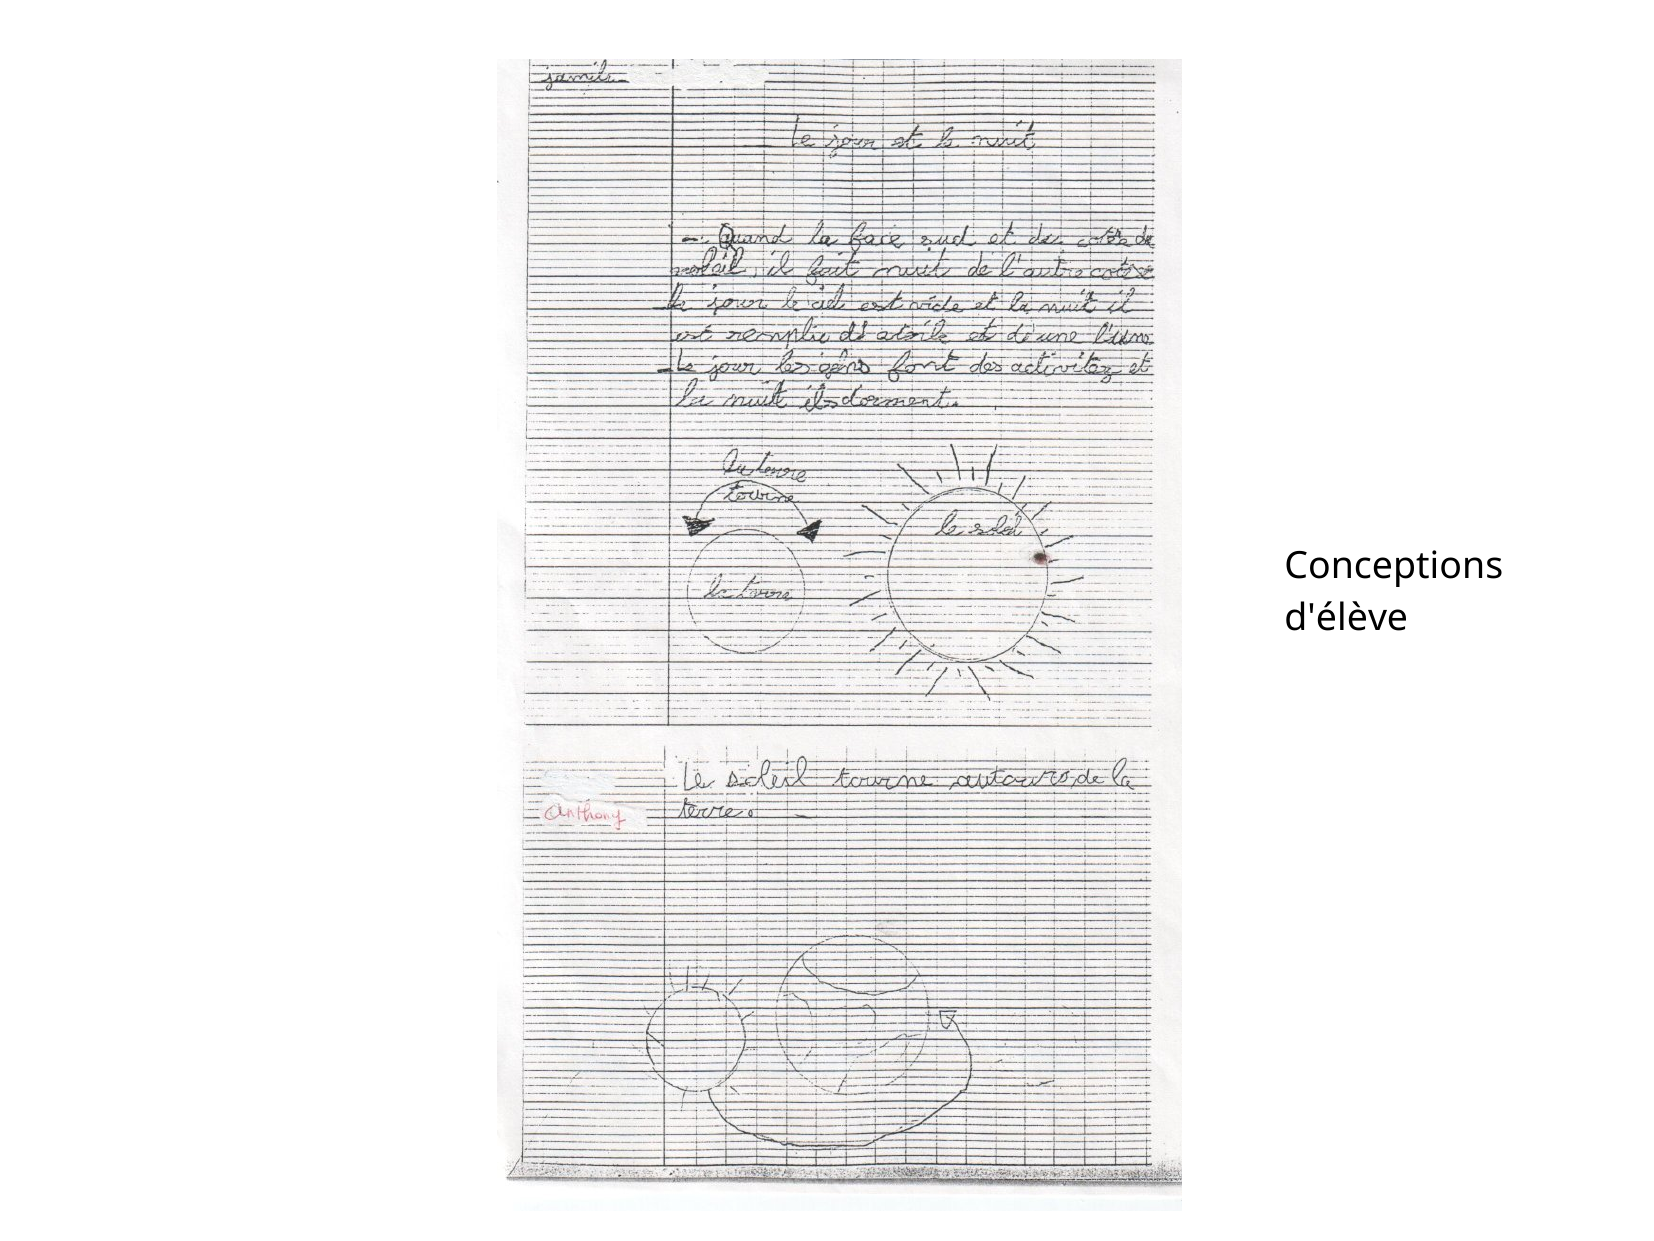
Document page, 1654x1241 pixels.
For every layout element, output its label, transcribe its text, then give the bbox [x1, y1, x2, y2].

picture [497, 59, 1182, 1211]
text_box Conceptions d'élève [1269, 531, 1565, 635]
